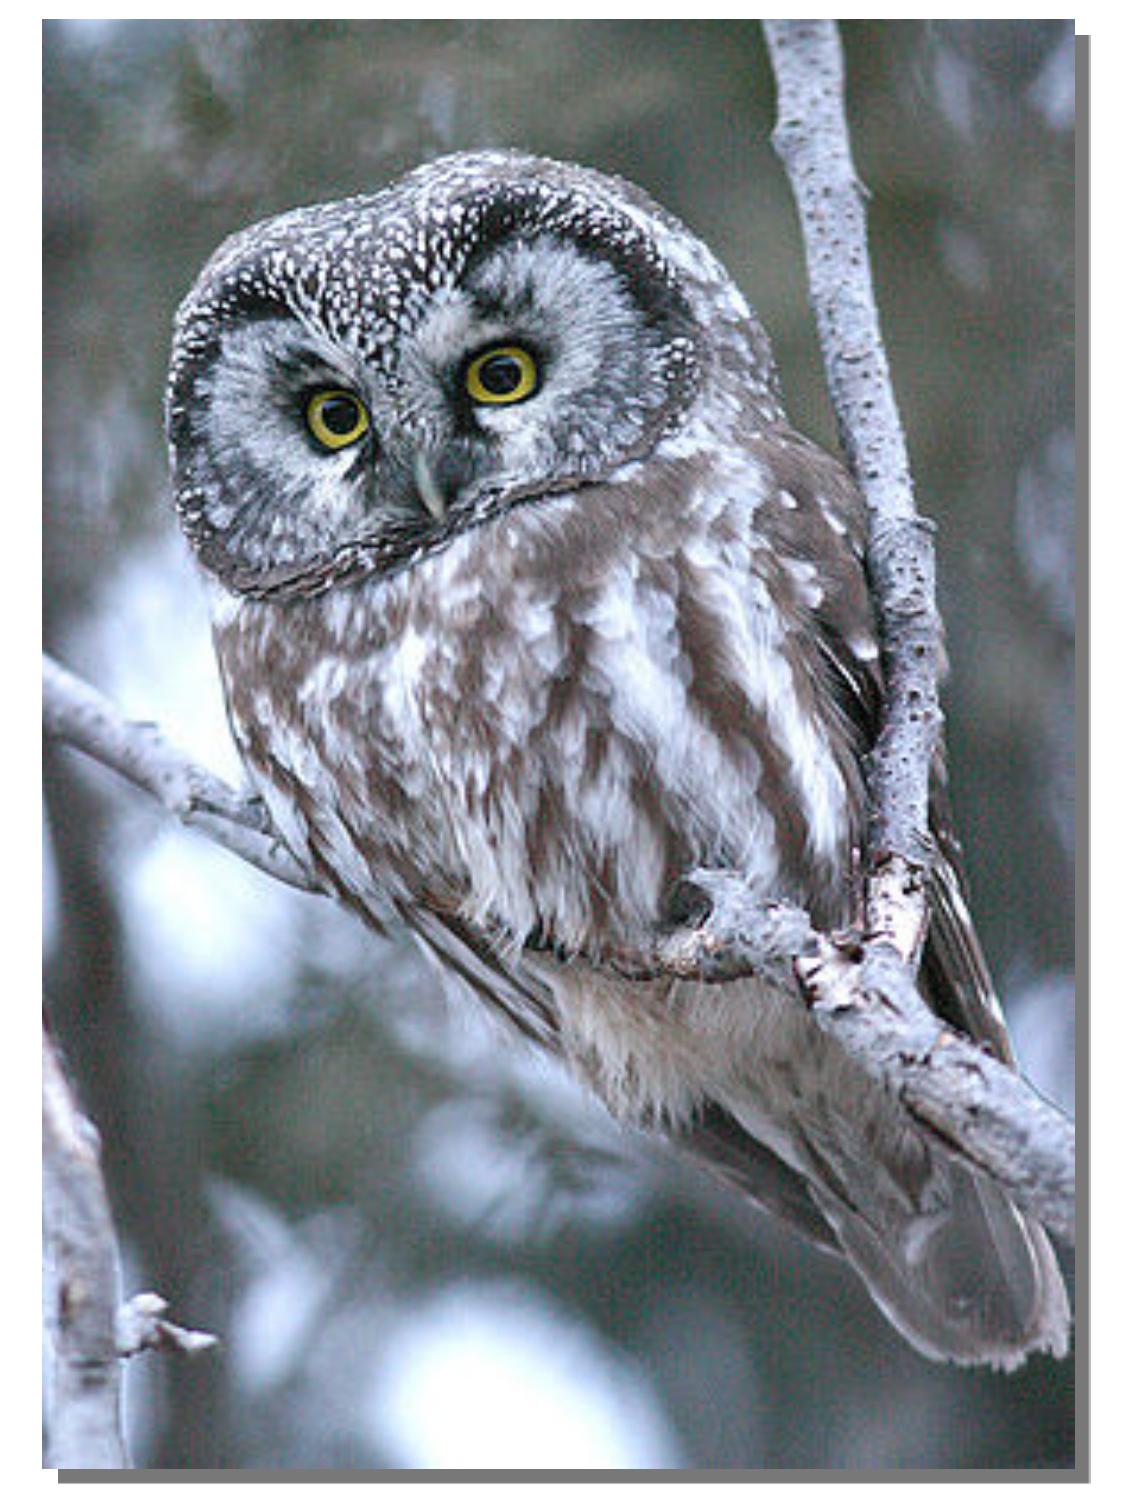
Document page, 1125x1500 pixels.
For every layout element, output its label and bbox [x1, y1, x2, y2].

picture [42, 19, 1075, 1470]
